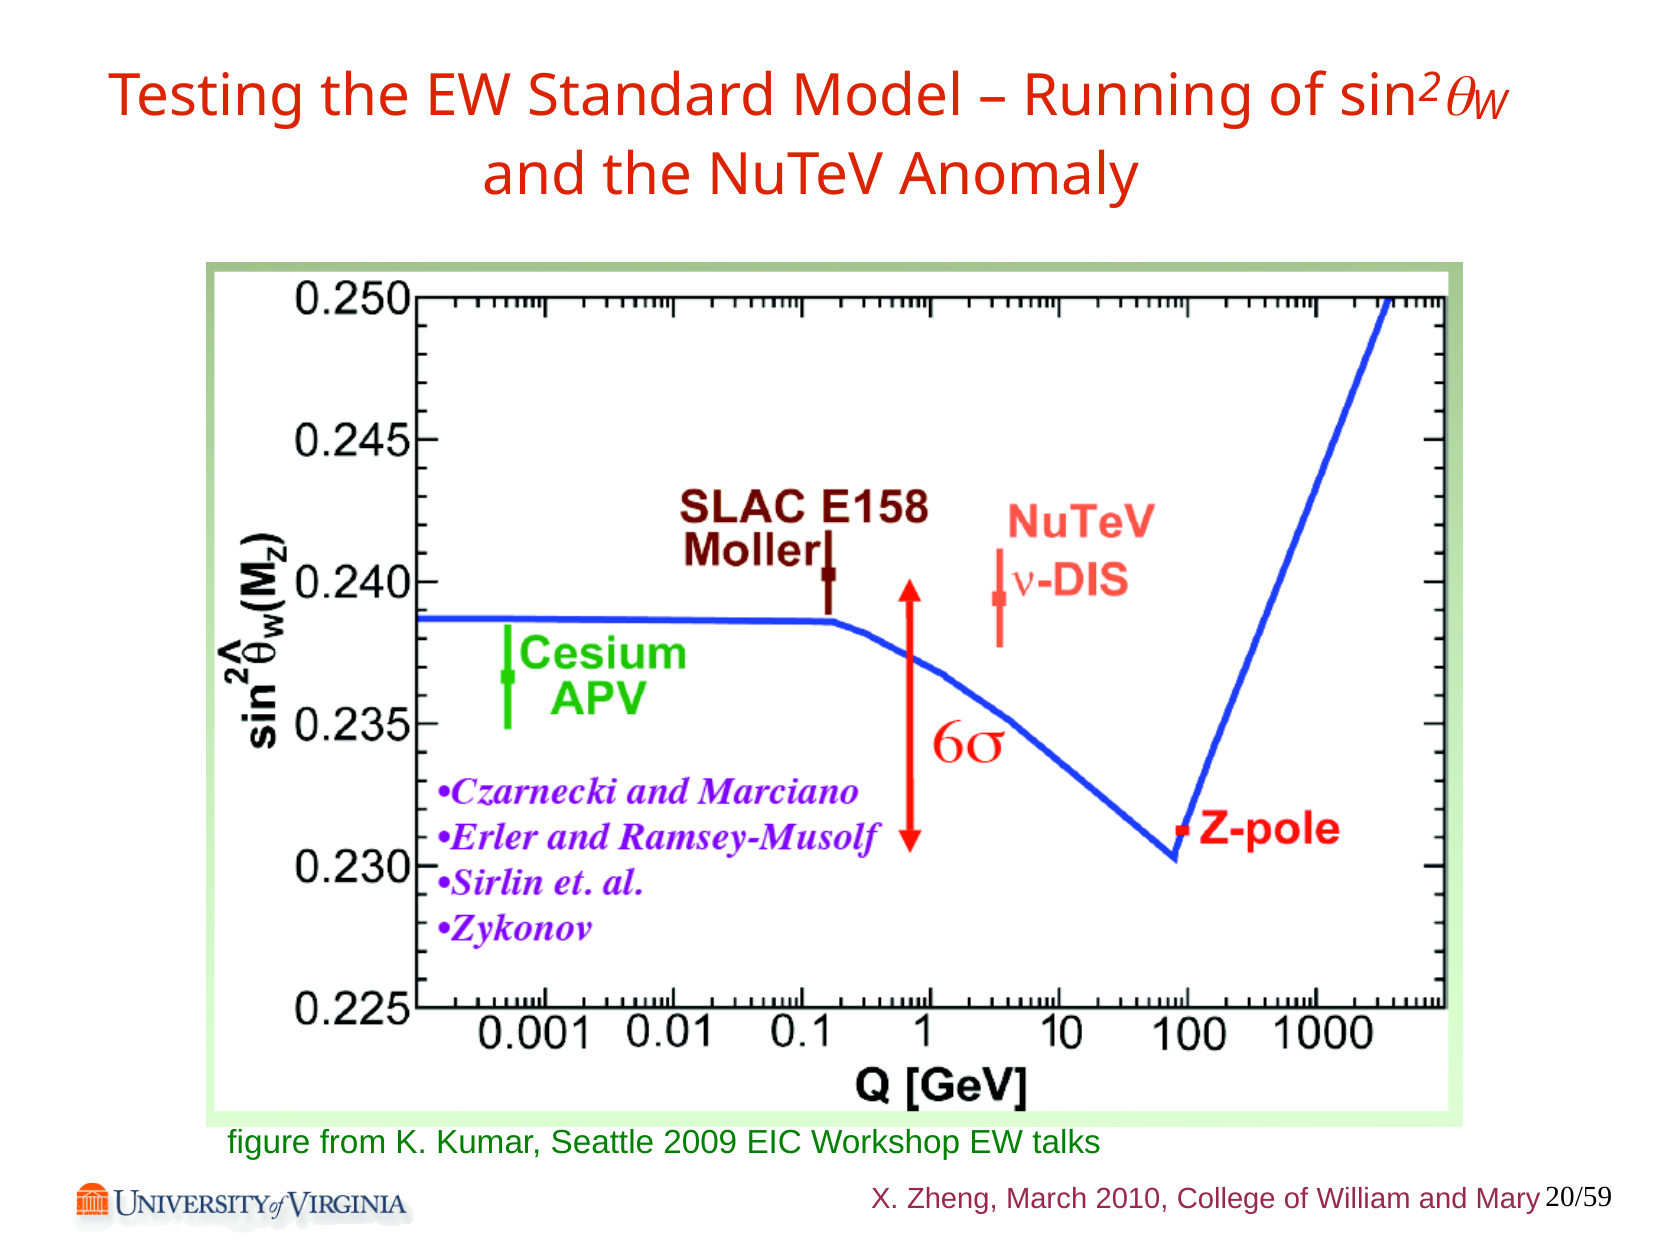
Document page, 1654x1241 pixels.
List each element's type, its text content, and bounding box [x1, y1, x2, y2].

text_box figure from K. Kumar, Seattle 2009 EIC Workshop EW talks [212, 1115, 1117, 1181]
title Testing the EW Standard Model – Running of sin2qW and the NuTeV Anomaly [75, 39, 1548, 226]
picture [206, 262, 1463, 1127]
picture [53, 1165, 427, 1241]
